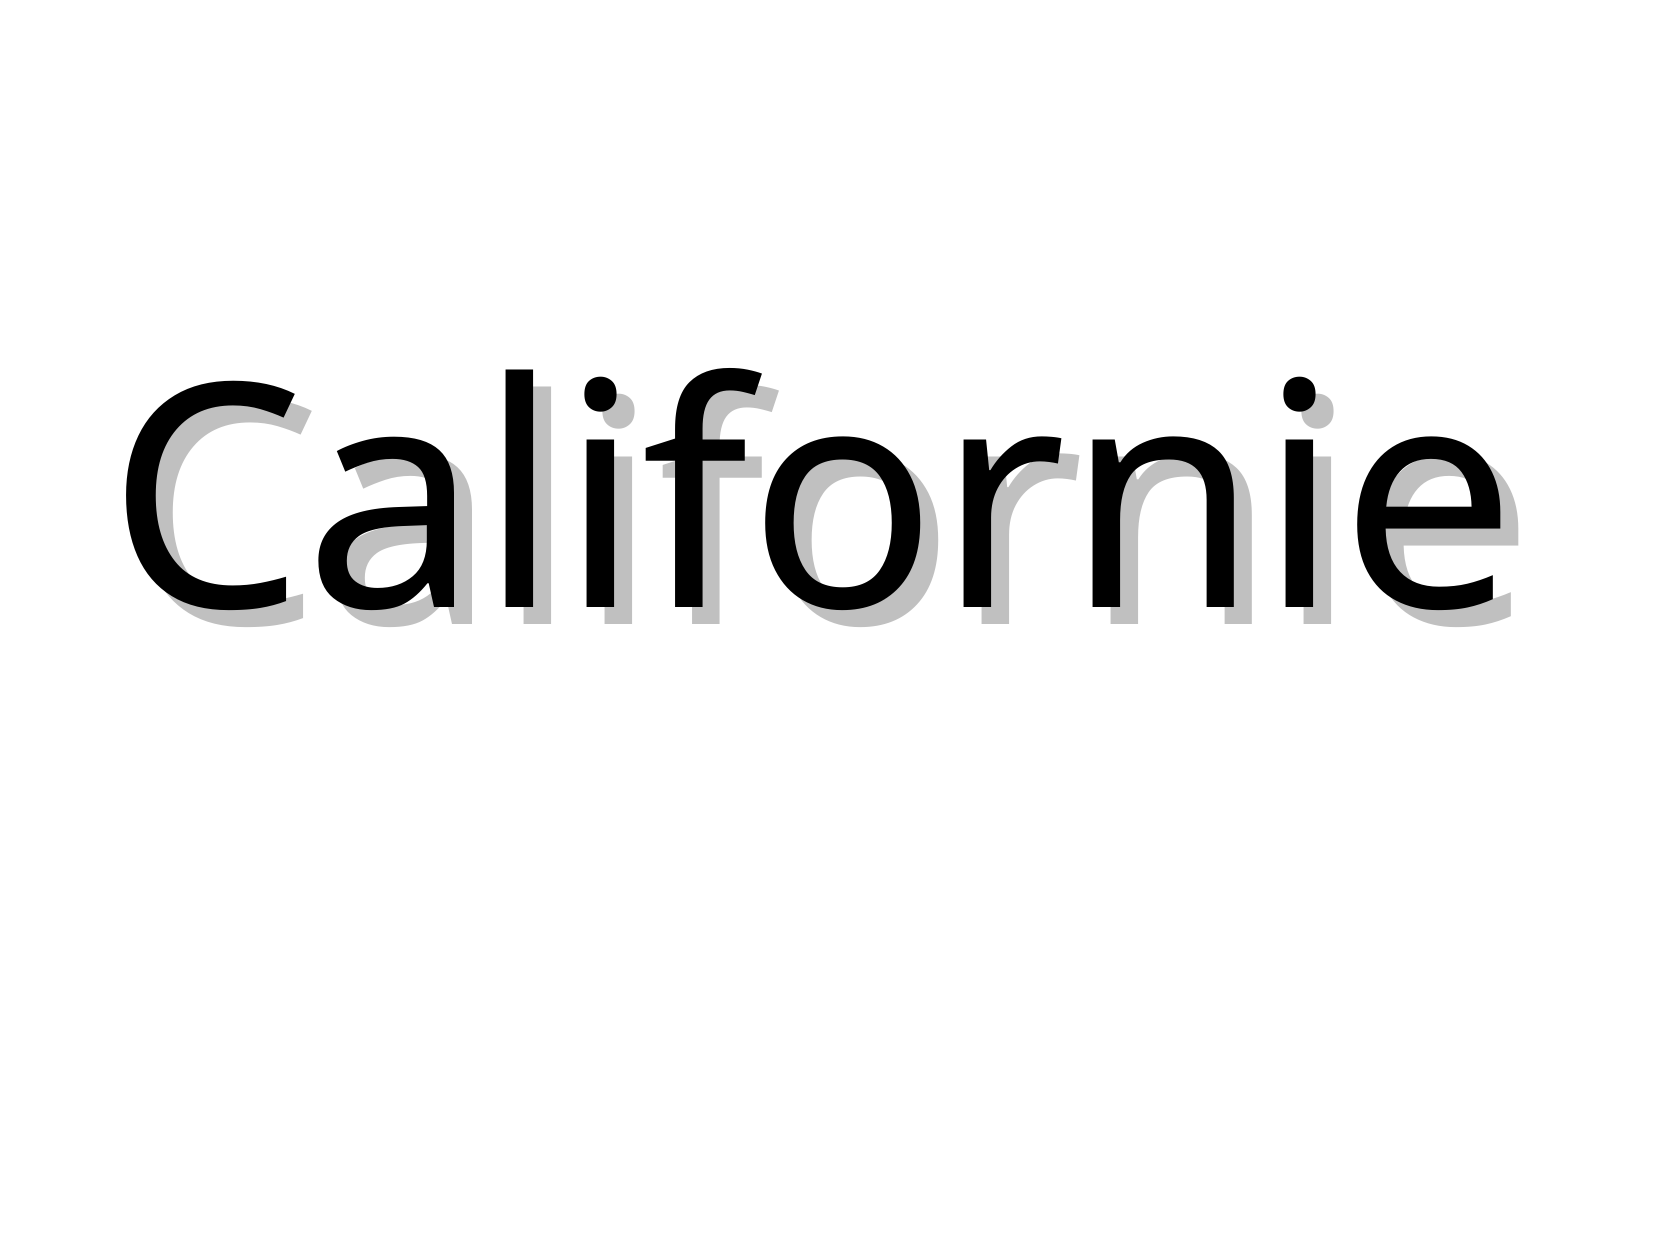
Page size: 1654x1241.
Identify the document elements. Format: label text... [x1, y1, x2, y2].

text_box Californie [29, 265, 1595, 717]
